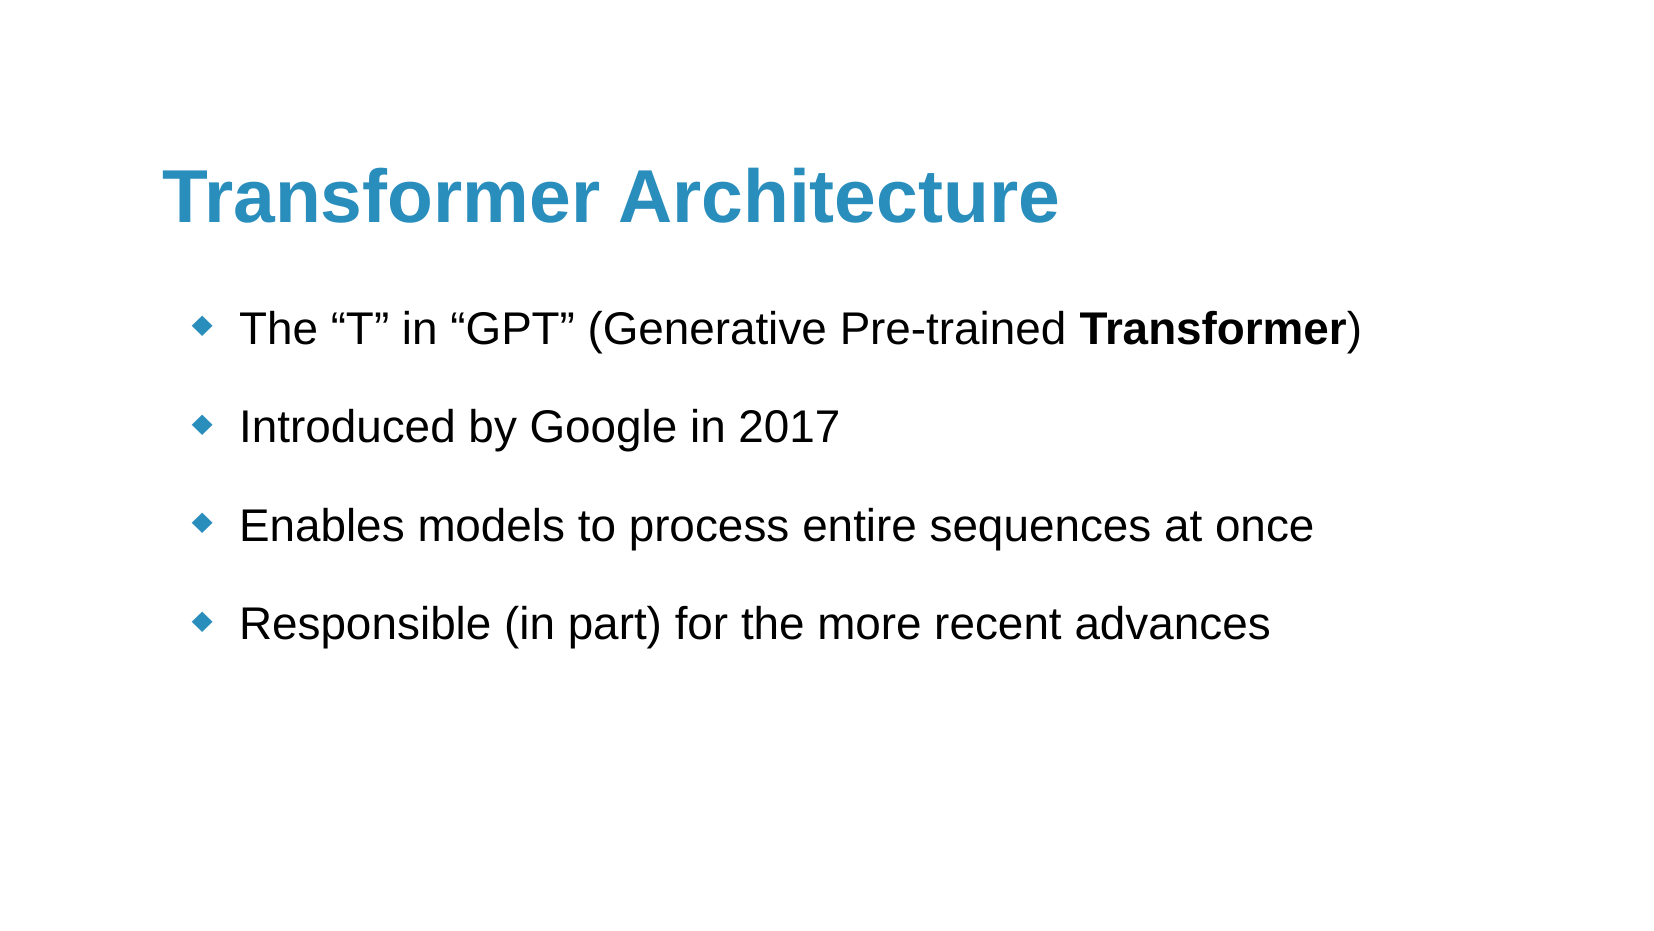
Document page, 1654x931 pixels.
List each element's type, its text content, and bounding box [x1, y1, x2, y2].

text_box The “T” in “GPT” (Generative Pre-trained Transformer) Introduced by Google in 2017 Enables models to process entire sequences at once Responsible (in part) for the more recent advances [177, 295, 1625, 931]
text_box Transformer Architecture [147, 147, 1093, 331]
